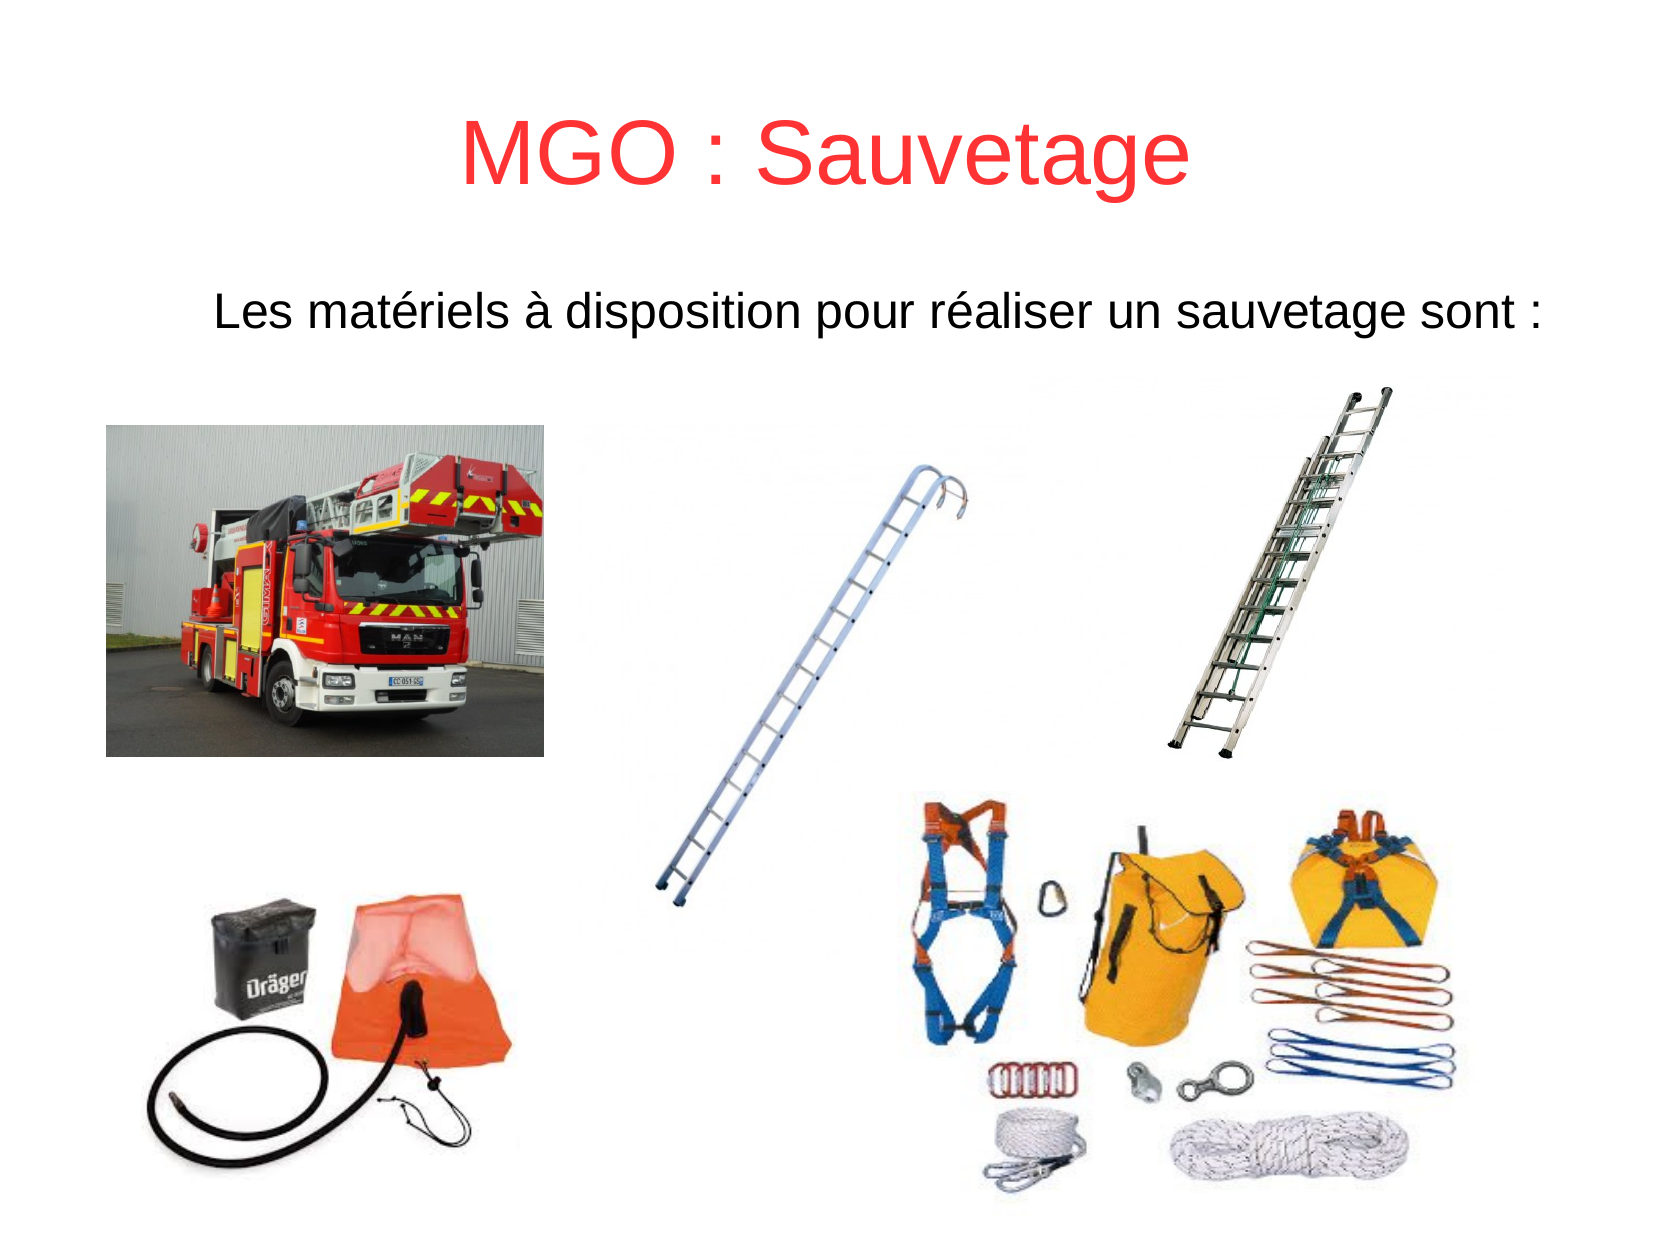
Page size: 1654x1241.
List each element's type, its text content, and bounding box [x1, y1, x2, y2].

picture [106, 425, 544, 757]
title MGO : Sauvetage [82, 49, 1571, 257]
picture [141, 867, 520, 1193]
list Les matériels à disposition pour réaliser un sauvetage sont : [141, 283, 1630, 1003]
picture [578, 377, 1512, 1217]
